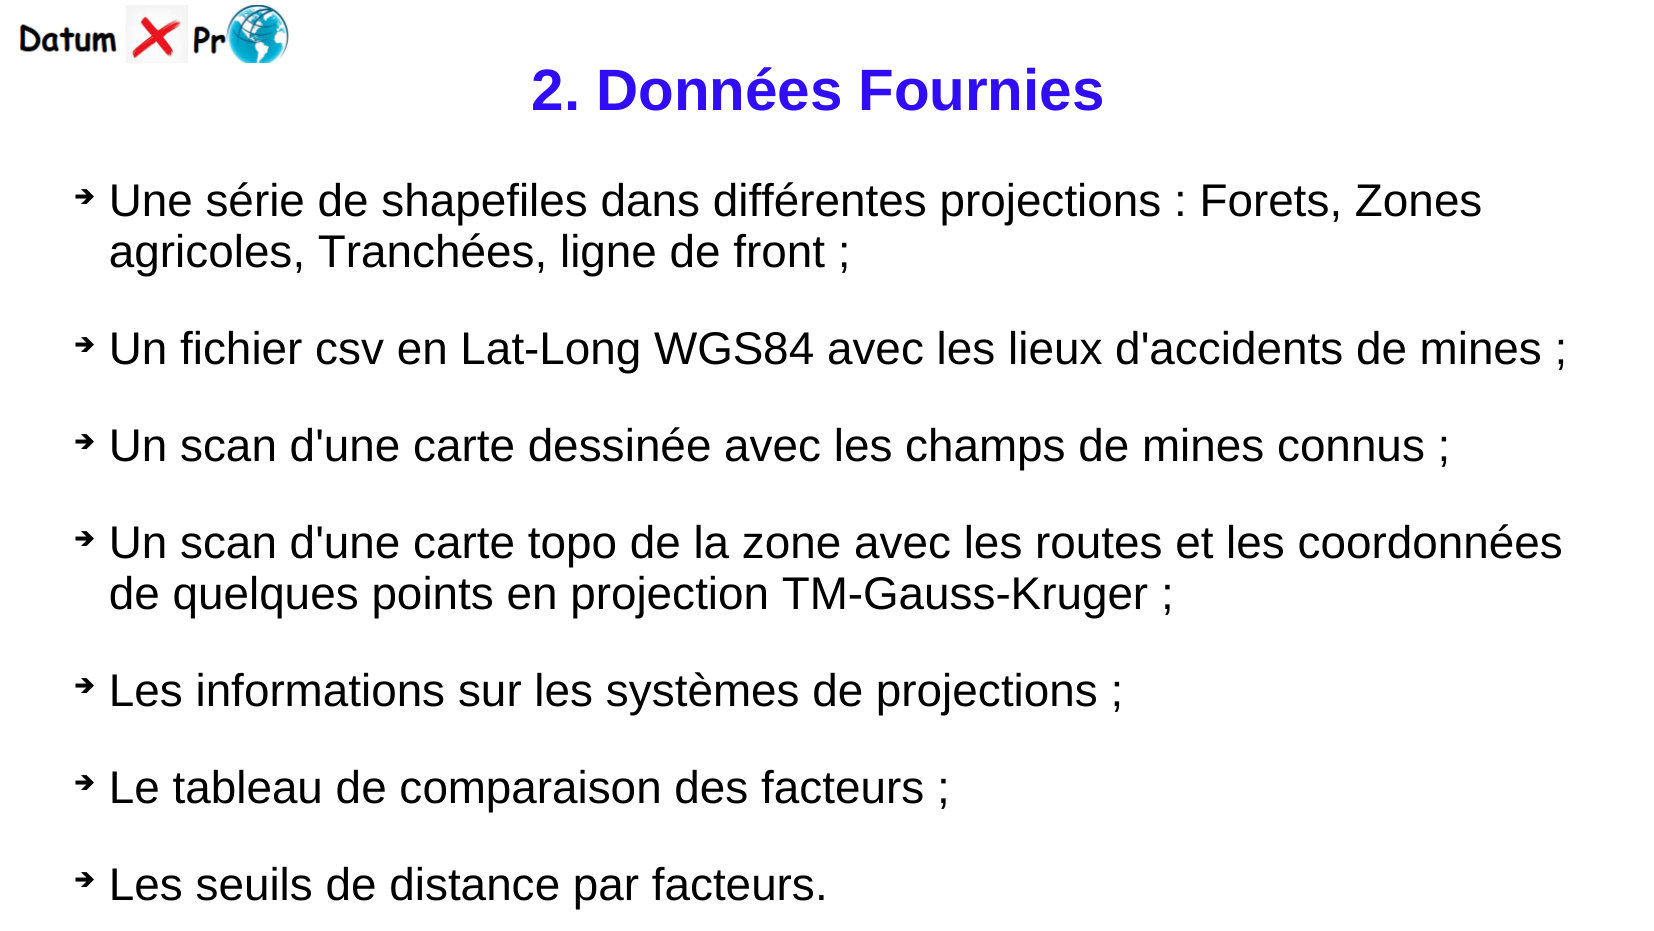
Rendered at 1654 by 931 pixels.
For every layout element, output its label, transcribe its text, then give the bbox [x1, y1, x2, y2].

title 2. Données Fournies [82, 36, 1571, 142]
text_box Une série de shapefiles dans différentes projections : Forets, Zones agricoles, Tranchées, ligne de front ; Un fichier csv en Lat-Long WGS84 avec les lieux d'accidents de mines ; Un scan d'une carte dessinée avec les champs de mines connus ; Un scan d'une carte topo de la zone avec les routes et les coordonnées de quelques points en projection TM-Gauss-Kruger ; Les informations sur les systèmes de projections ; Le tableau de comparaison des facteurs ; Les seuils de distance par facteurs. [59, 165, 1595, 886]
picture [0, 5, 319, 63]
